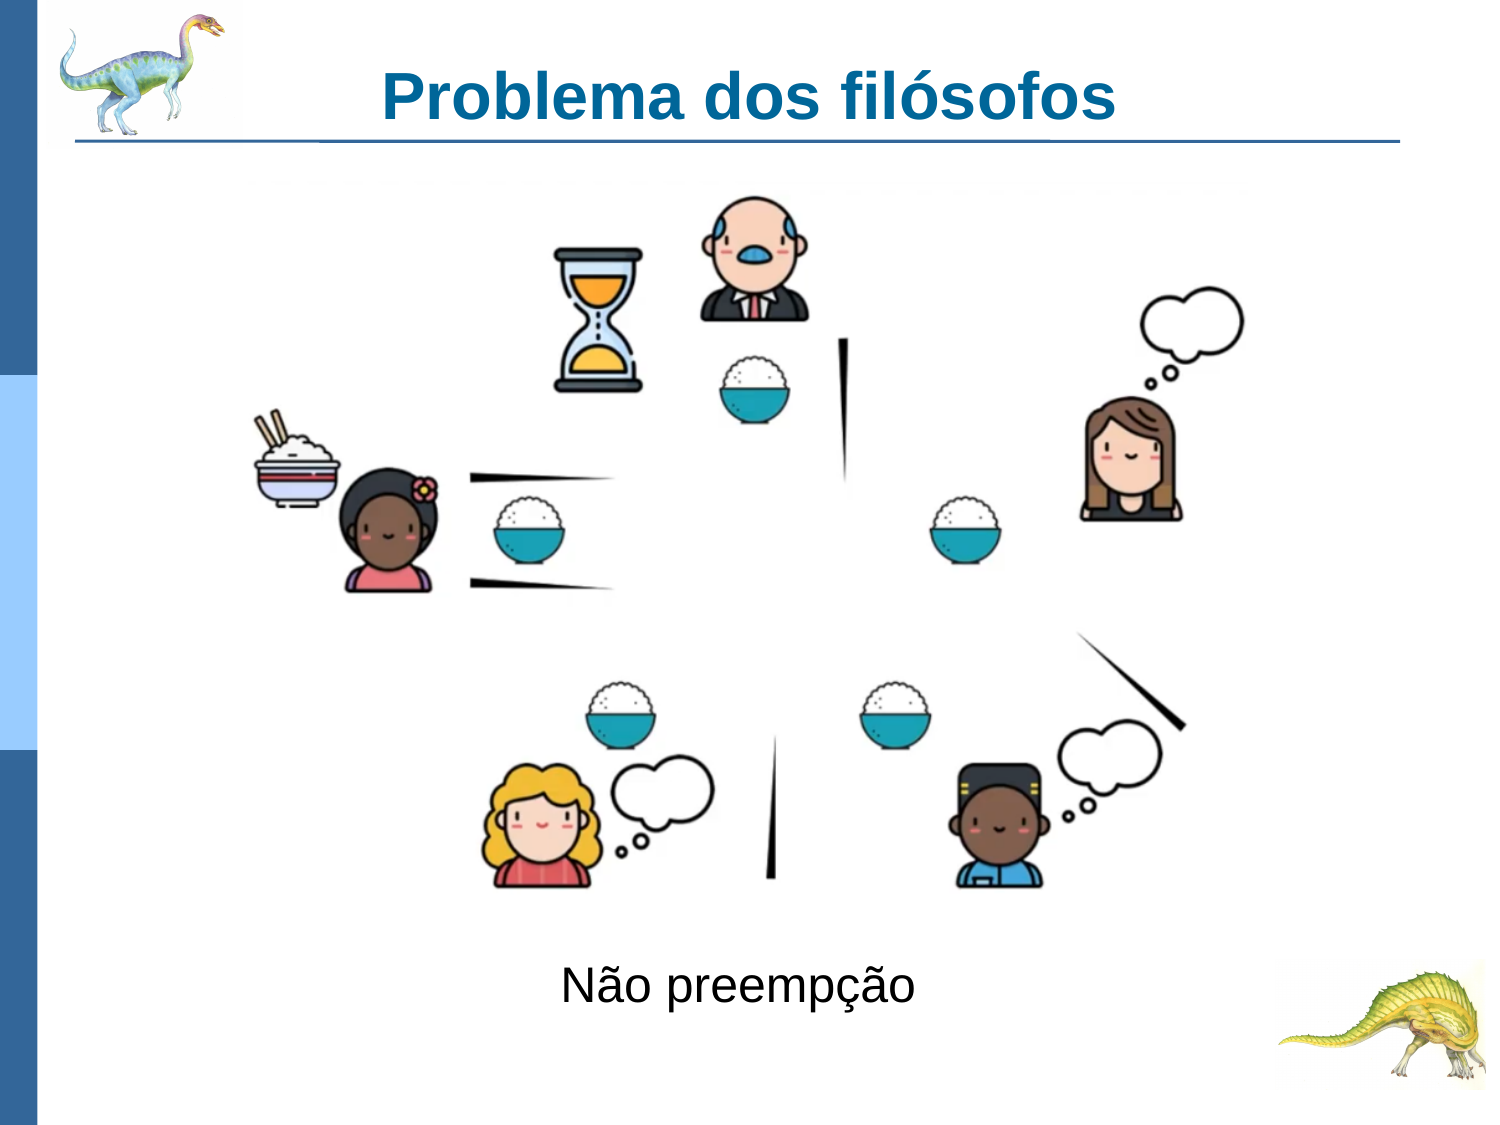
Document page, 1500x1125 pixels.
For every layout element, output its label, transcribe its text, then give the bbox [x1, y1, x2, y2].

picture [248, 181, 1248, 922]
picture [46, 0, 243, 149]
text_box Problema dos filósofos [75, 45, 1426, 141]
text_box Não preempção [366, 944, 1111, 1020]
picture [1275, 959, 1486, 1090]
